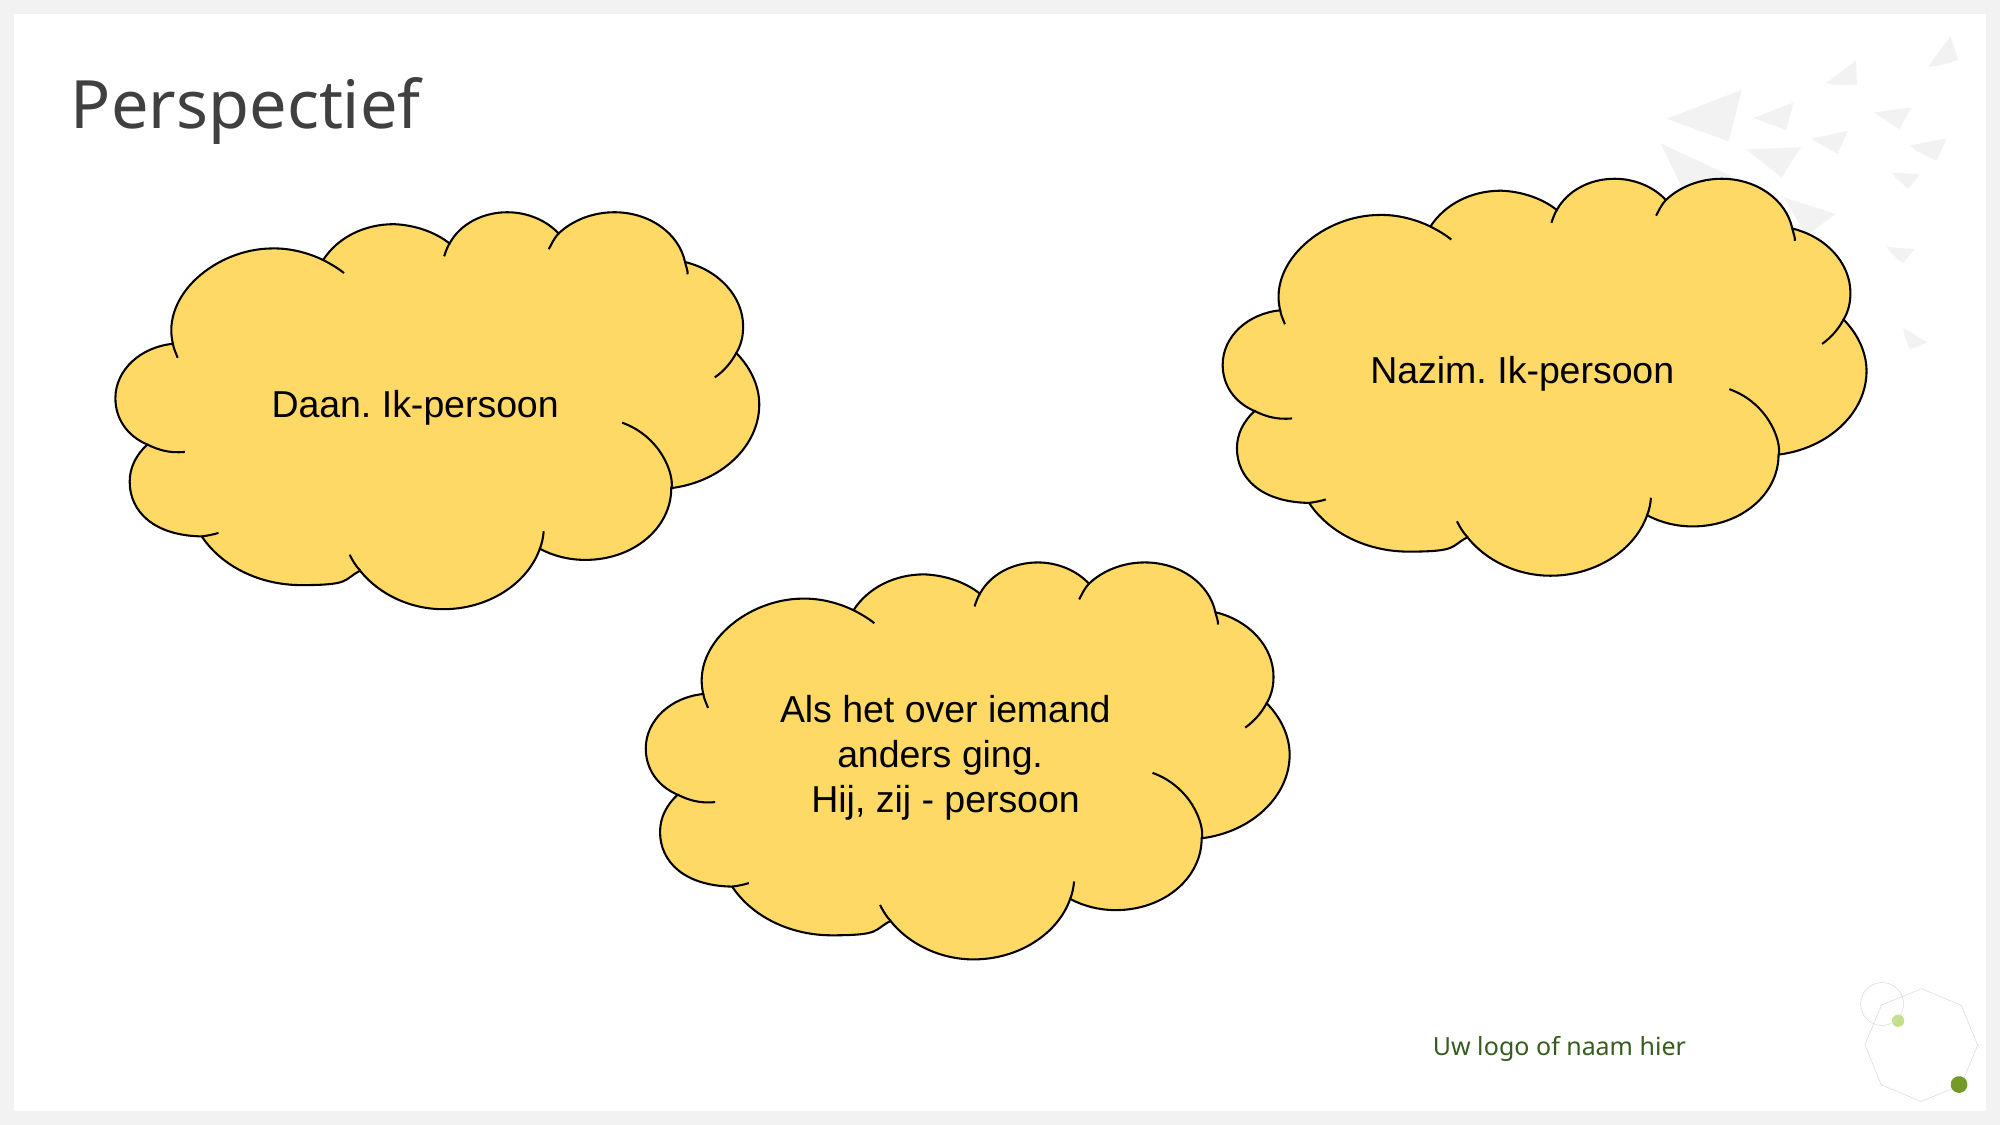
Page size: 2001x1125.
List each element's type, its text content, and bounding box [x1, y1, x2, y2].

title Perspectief [70, 70, 1932, 142]
text_box Nazim. Ik-persoon [1222, 178, 1867, 576]
text_box Als het over iemand anders ging. Hij, zij - persoon [645, 562, 1290, 960]
text_box Daan. Ik-persoon [115, 212, 760, 610]
